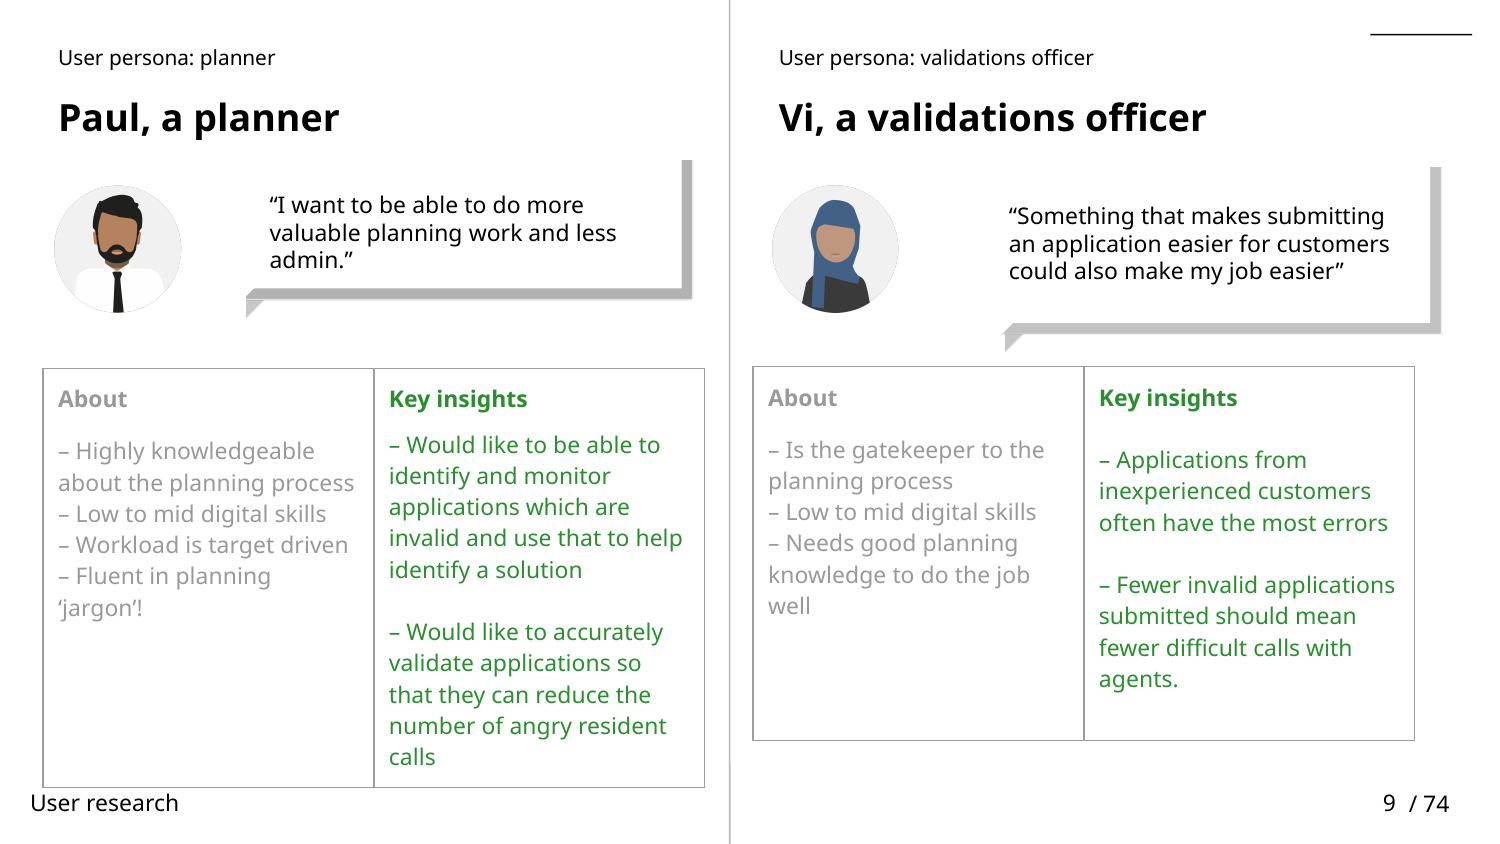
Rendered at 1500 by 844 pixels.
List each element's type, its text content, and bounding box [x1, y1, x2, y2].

picture [46, 178, 187, 319]
table_header About – Highly knowledgeable about the planning process – Low to mid digital skills – Workload is target driven – Fluent in planning ‘jargon’! [44, 369, 373, 787]
title “Something that makes submitting an application easier for customers could also make my job easier” [993, 186, 1424, 292]
slide_number <number> [1321, 773, 1412, 839]
text_box [982, 155, 1431, 343]
title “I want to be able to do more valuable planning work and less admin.” [254, 176, 690, 281]
picture [766, 178, 906, 319]
table_header Key insights – Applications from inexperienced customers often have the most errors – Fewer invalid applications submitted should mean fewer difficult calls with agents. [1085, 367, 1414, 740]
title User research [30, 773, 718, 839]
text_box User persona: validations officer Vi, a validations officer [763, 29, 1315, 197]
table_header About – Is the gatekeeper to the planning process – Low to mid digital skills – Needs good planning knowledge to do the job well [754, 367, 1083, 740]
table_header Key insights – Would like to be able to identify and monitor applications which are invalid and use that to help identify a solution – Would like to accurately validate applications so that they can reduce the number of angry resident calls [375, 369, 704, 787]
text_box [234, 148, 682, 309]
text_box User persona: planner Paul, a planner [43, 29, 594, 197]
